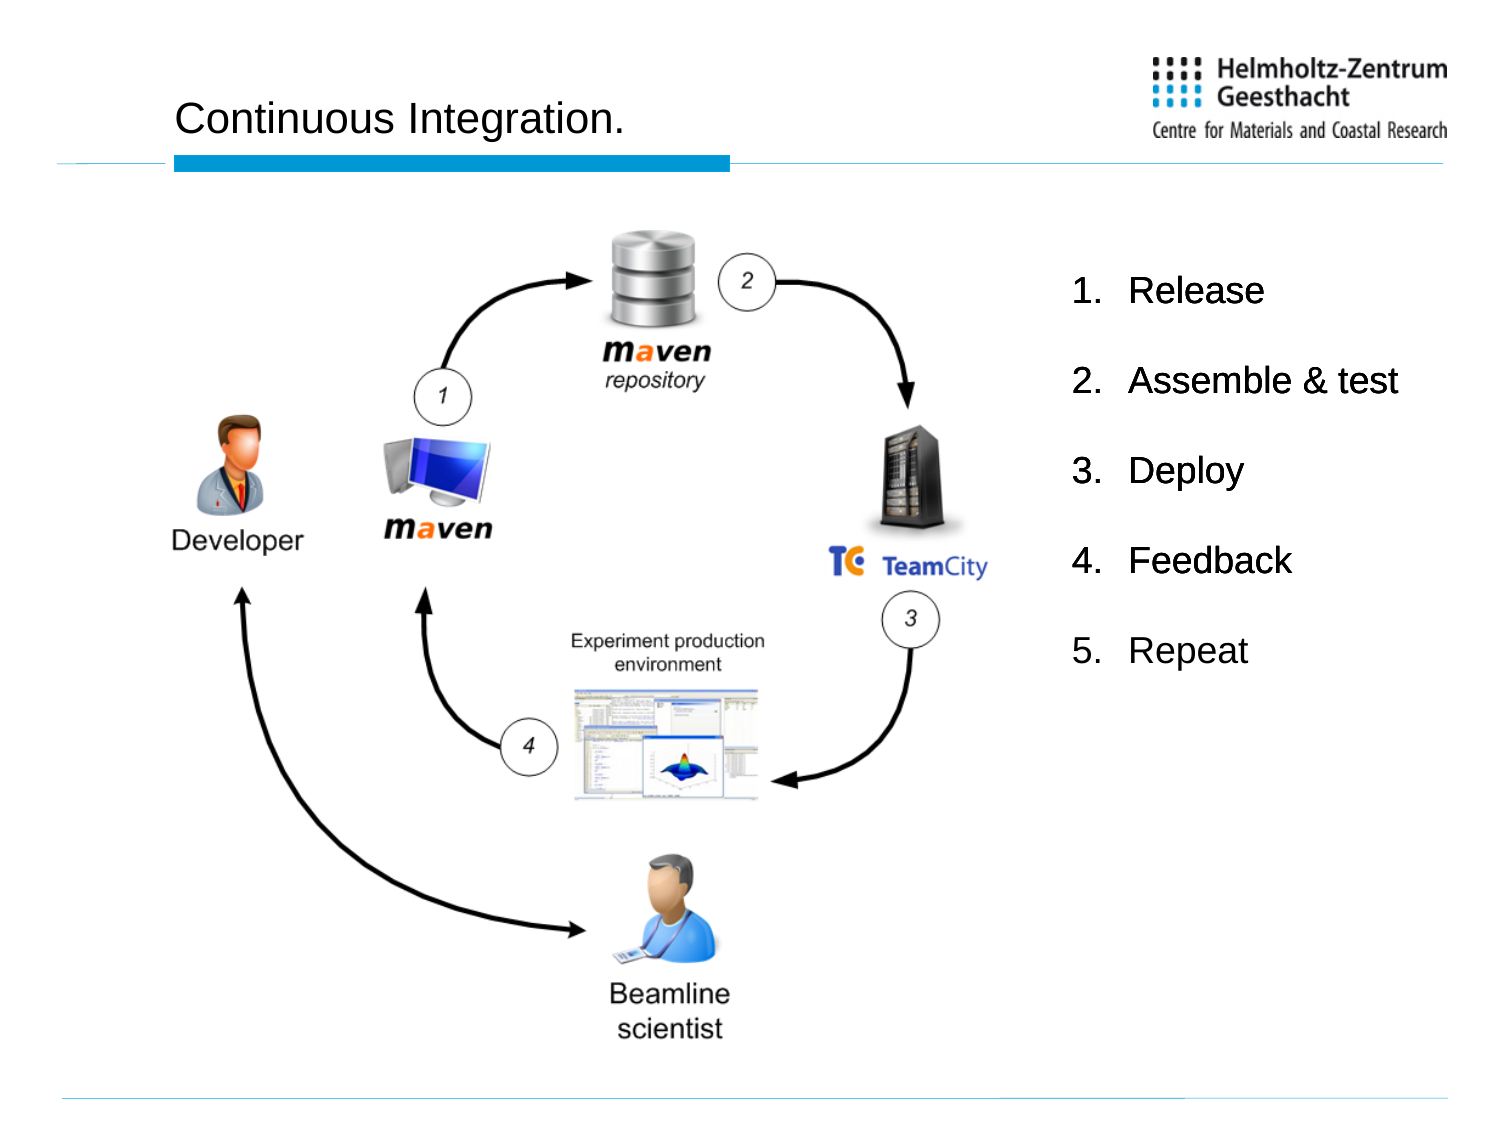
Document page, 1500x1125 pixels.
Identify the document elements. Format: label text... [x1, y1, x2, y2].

text_box Release Assemble & test Deploy Feedback [1057, 257, 1415, 634]
picture [1153, 57, 1447, 138]
picture [171, 223, 989, 1047]
text_box Continuous Integration. [174, 58, 1124, 143]
text_box Release Assemble & test Deploy Feedback Repeat [1057, 634, 1415, 769]
